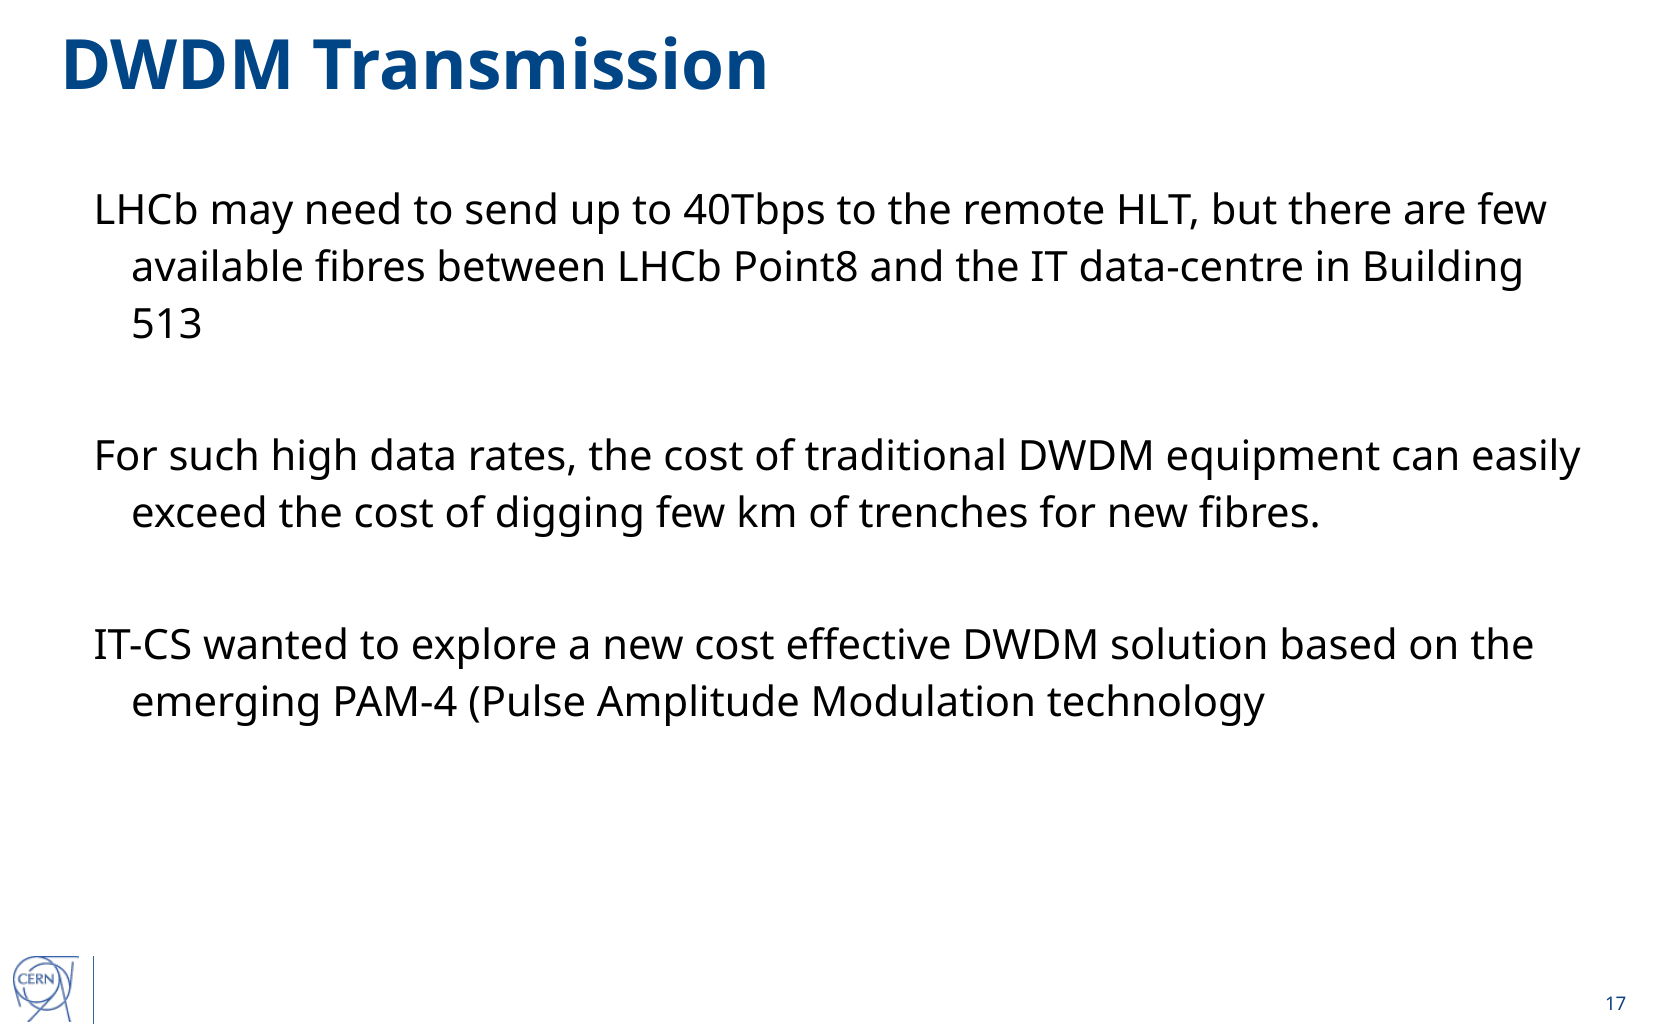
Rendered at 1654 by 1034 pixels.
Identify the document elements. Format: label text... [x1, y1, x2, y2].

picture [13, 956, 79, 1032]
text_box LHCb may need to send up to 40Tbps to the remote HLT, but there are few available fibres between LHCb Point8 and the IT data-centre in Building 513 For such high data rates, the cost of traditional DWDM equipment can easily exceed the cost of digging few km of trenches for new fibres. IT-CS wanted to explore a new cost effective DWDM solution based on the emerging PAM-4 (Pulse Amplitude Modulation technology [78, 172, 1606, 737]
title DWDM Transmission [60, 0, 1528, 138]
